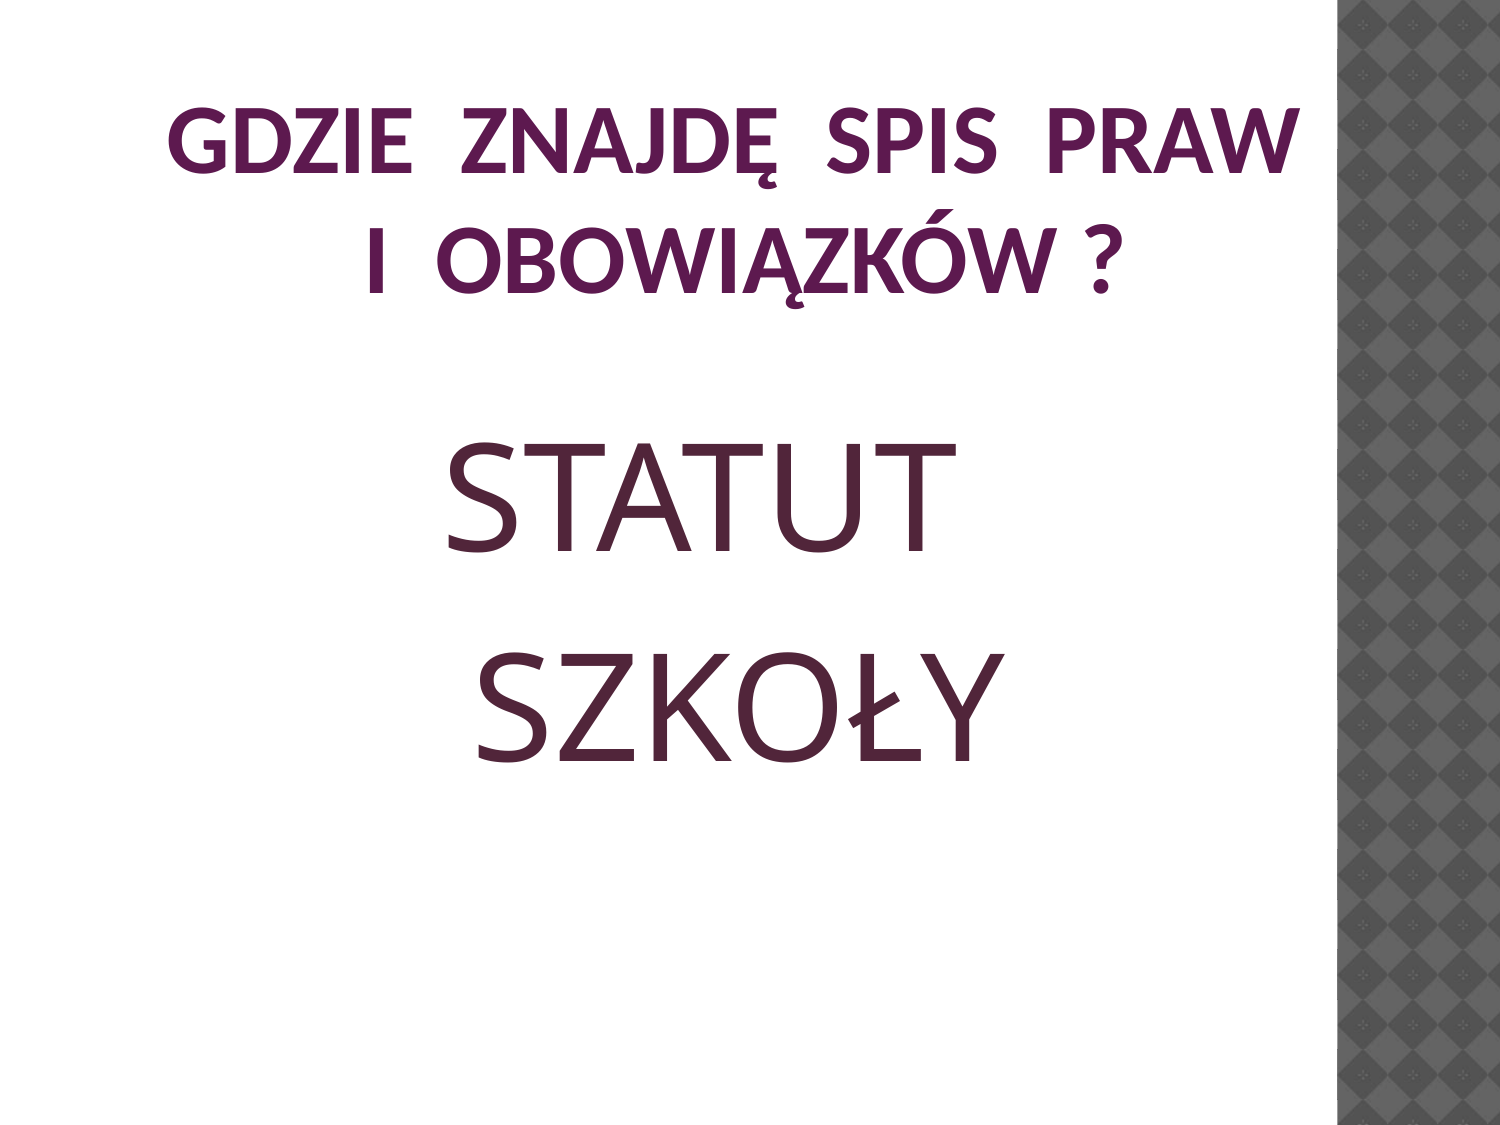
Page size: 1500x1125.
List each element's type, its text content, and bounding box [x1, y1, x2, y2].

list STATUT SZKOŁY [175, 386, 1263, 1125]
title GDZIE ZNAJDĘ SPIS PRAW I OBOWIĄZKÓW ? [140, 58, 1329, 322]
picture [1337, 0, 1500, 1125]
